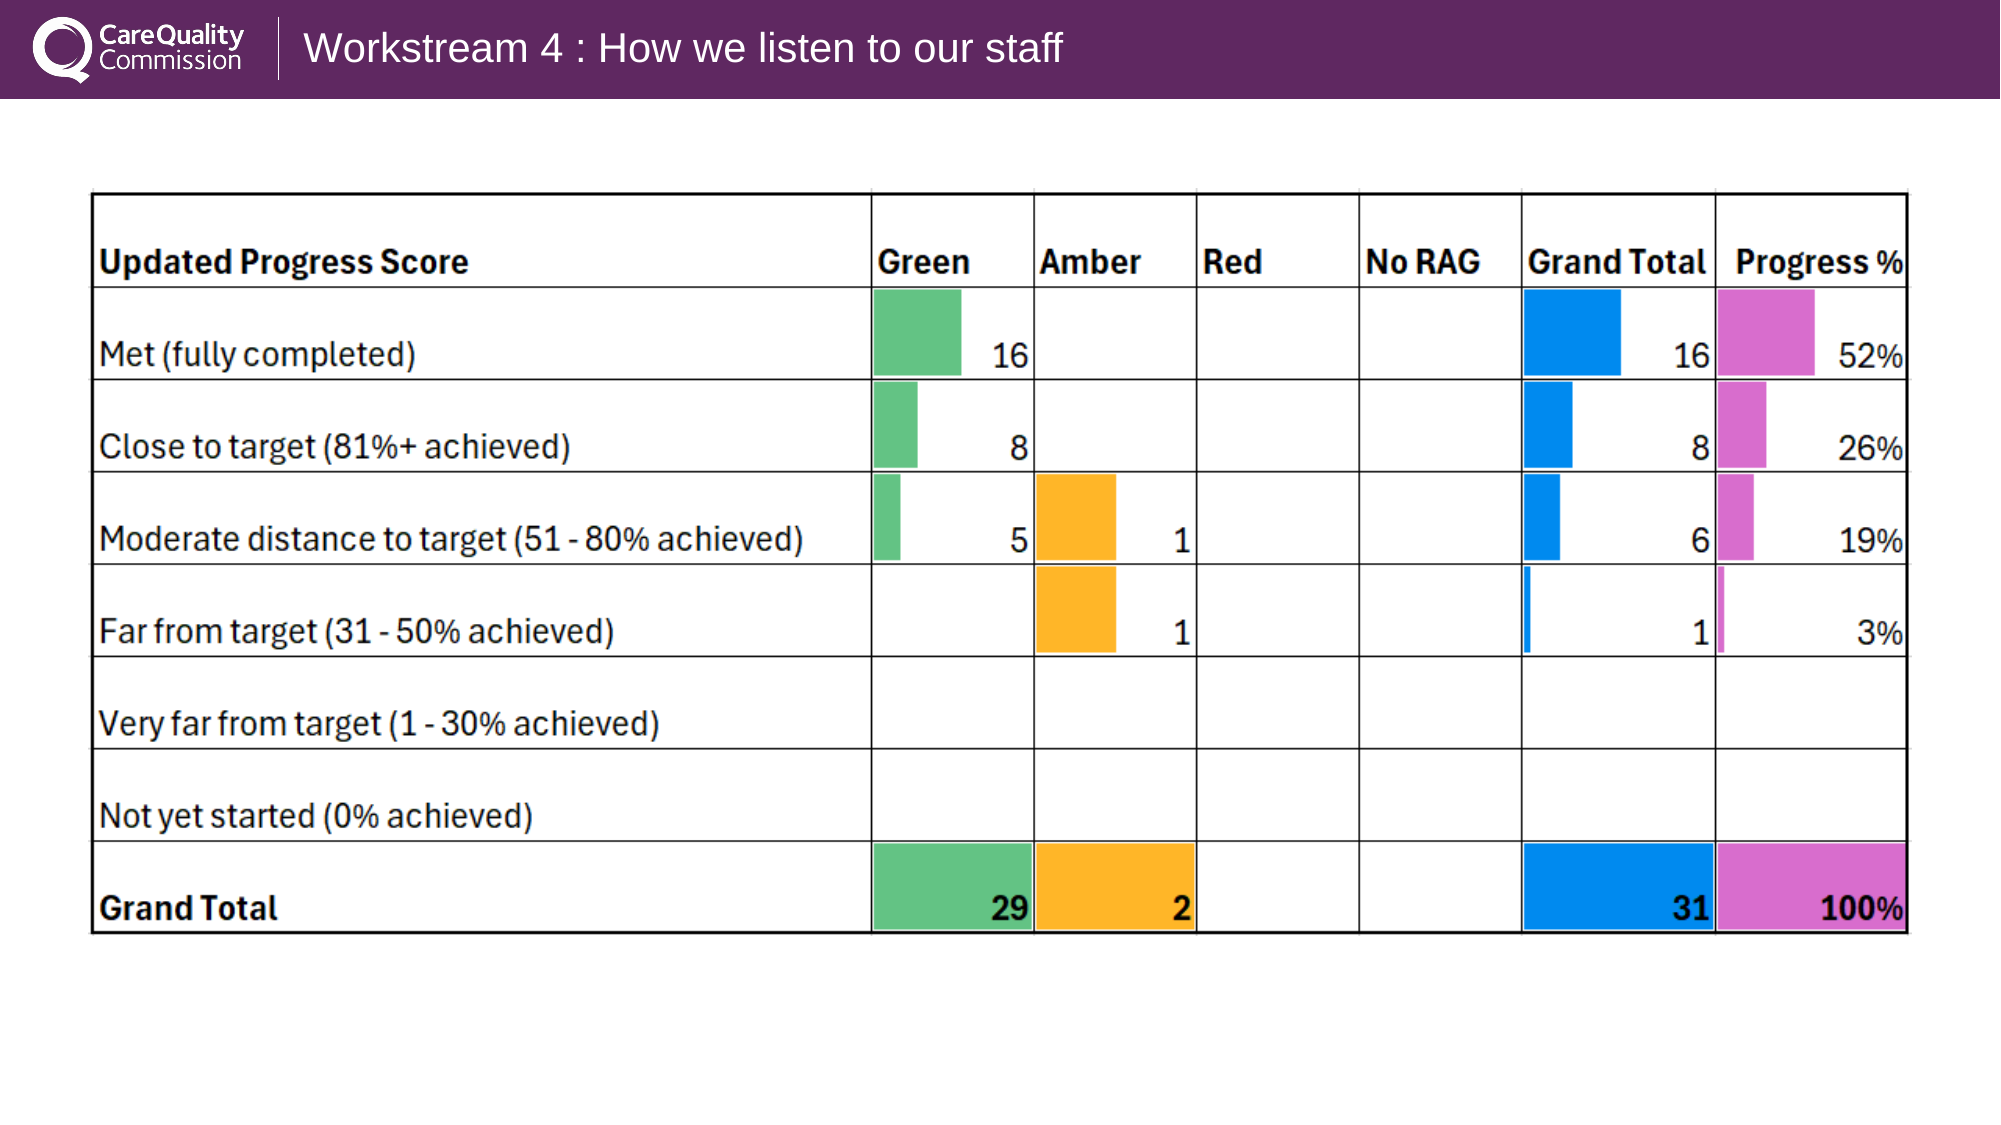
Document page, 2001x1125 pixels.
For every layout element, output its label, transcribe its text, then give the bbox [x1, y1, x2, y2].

picture [32, 16, 245, 84]
text_box [0, 0, 2000, 99]
text_box Workstream 4 : How we listen to our staff [288, 13, 1439, 80]
picture [88, 189, 1912, 936]
